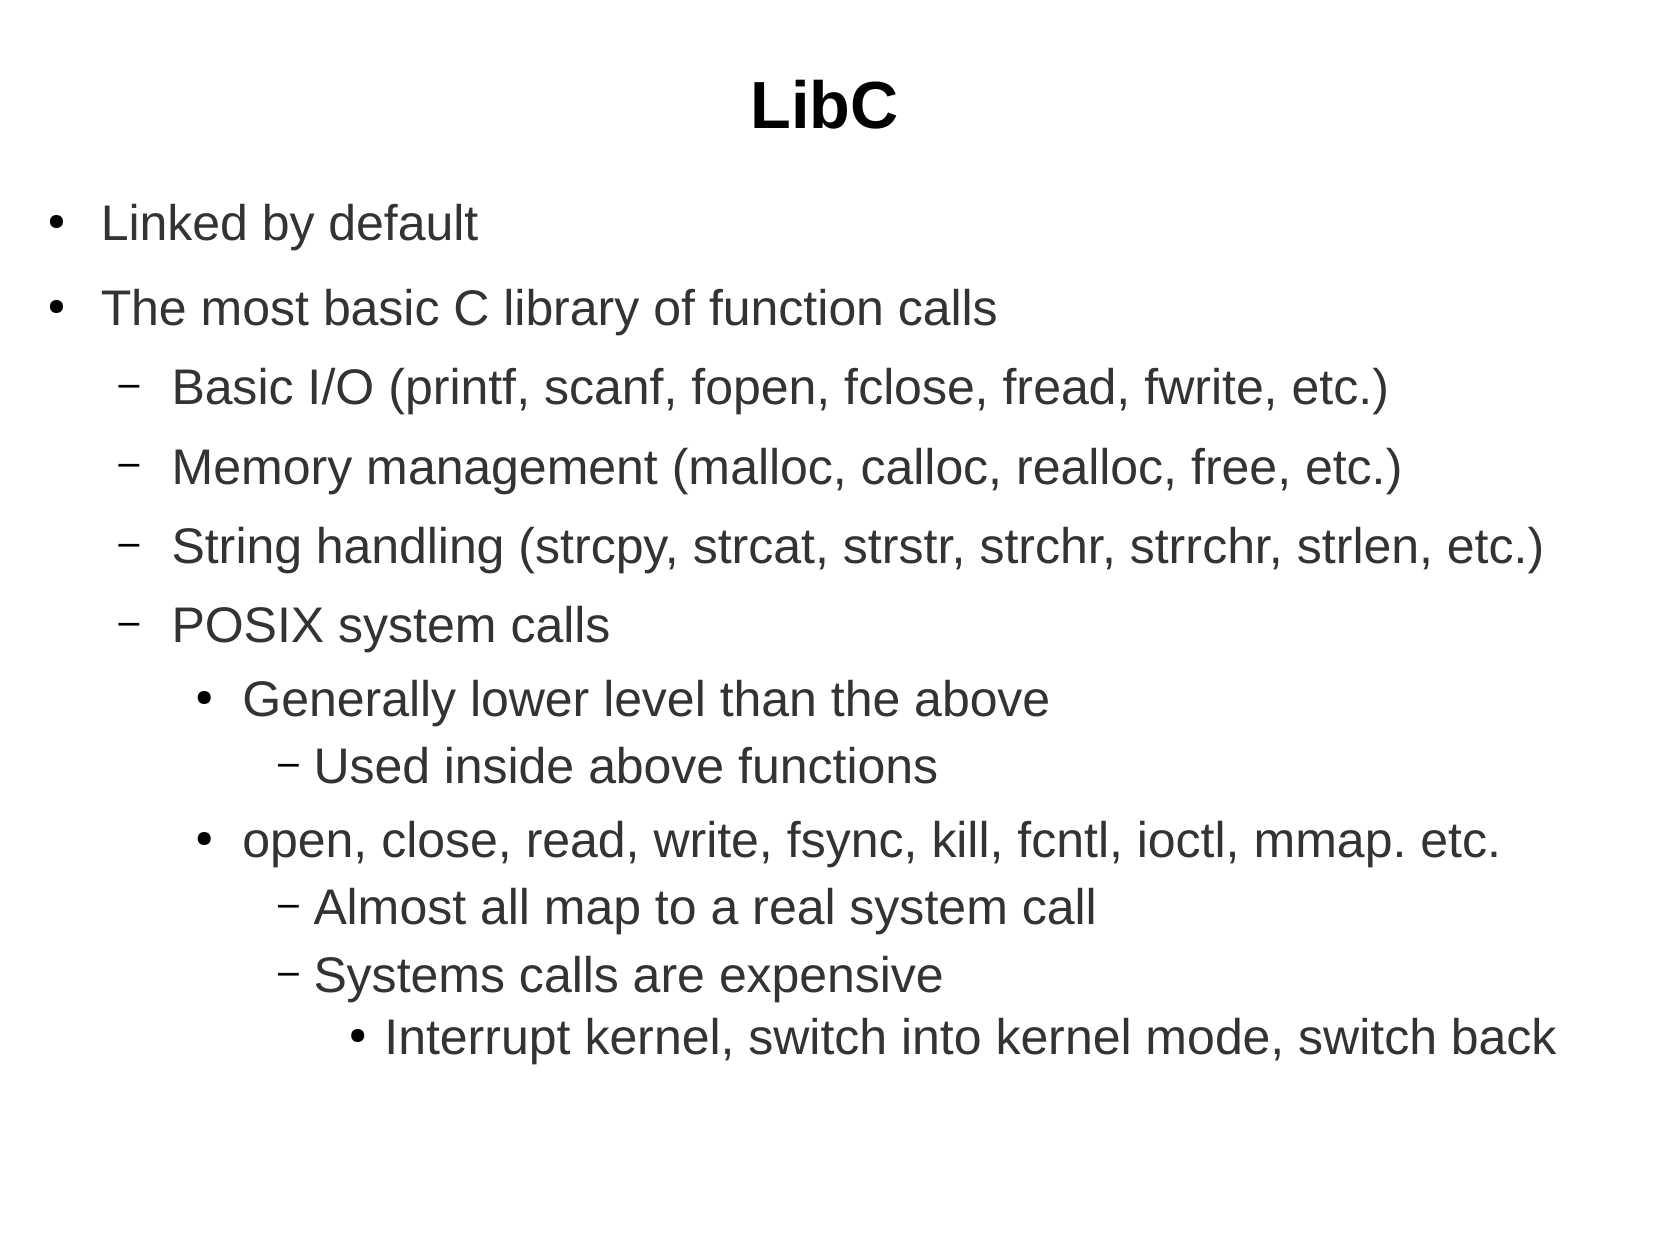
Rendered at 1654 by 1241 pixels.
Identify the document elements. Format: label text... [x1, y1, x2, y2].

title LibC [30, 30, 1621, 181]
list Linked by default The most basic C library of function calls Basic I/O (printf, scanf, fopen, fclose, fread, fwrite, etc.) Memory management (malloc, calloc, realloc, free, etc.) String handling (strcpy, strcat, strstr, strchr, strrchr, strlen, etc.) POSIX system calls Generally lower level than the above Used inside above functions open, close, read, write, fsync, kill, fcntl, ioctl, mmap. etc. Almost all map to a real system call Systems calls are expensive Interrupt kernel, switch into kernel mode, switch back [30, 195, 1621, 1216]
